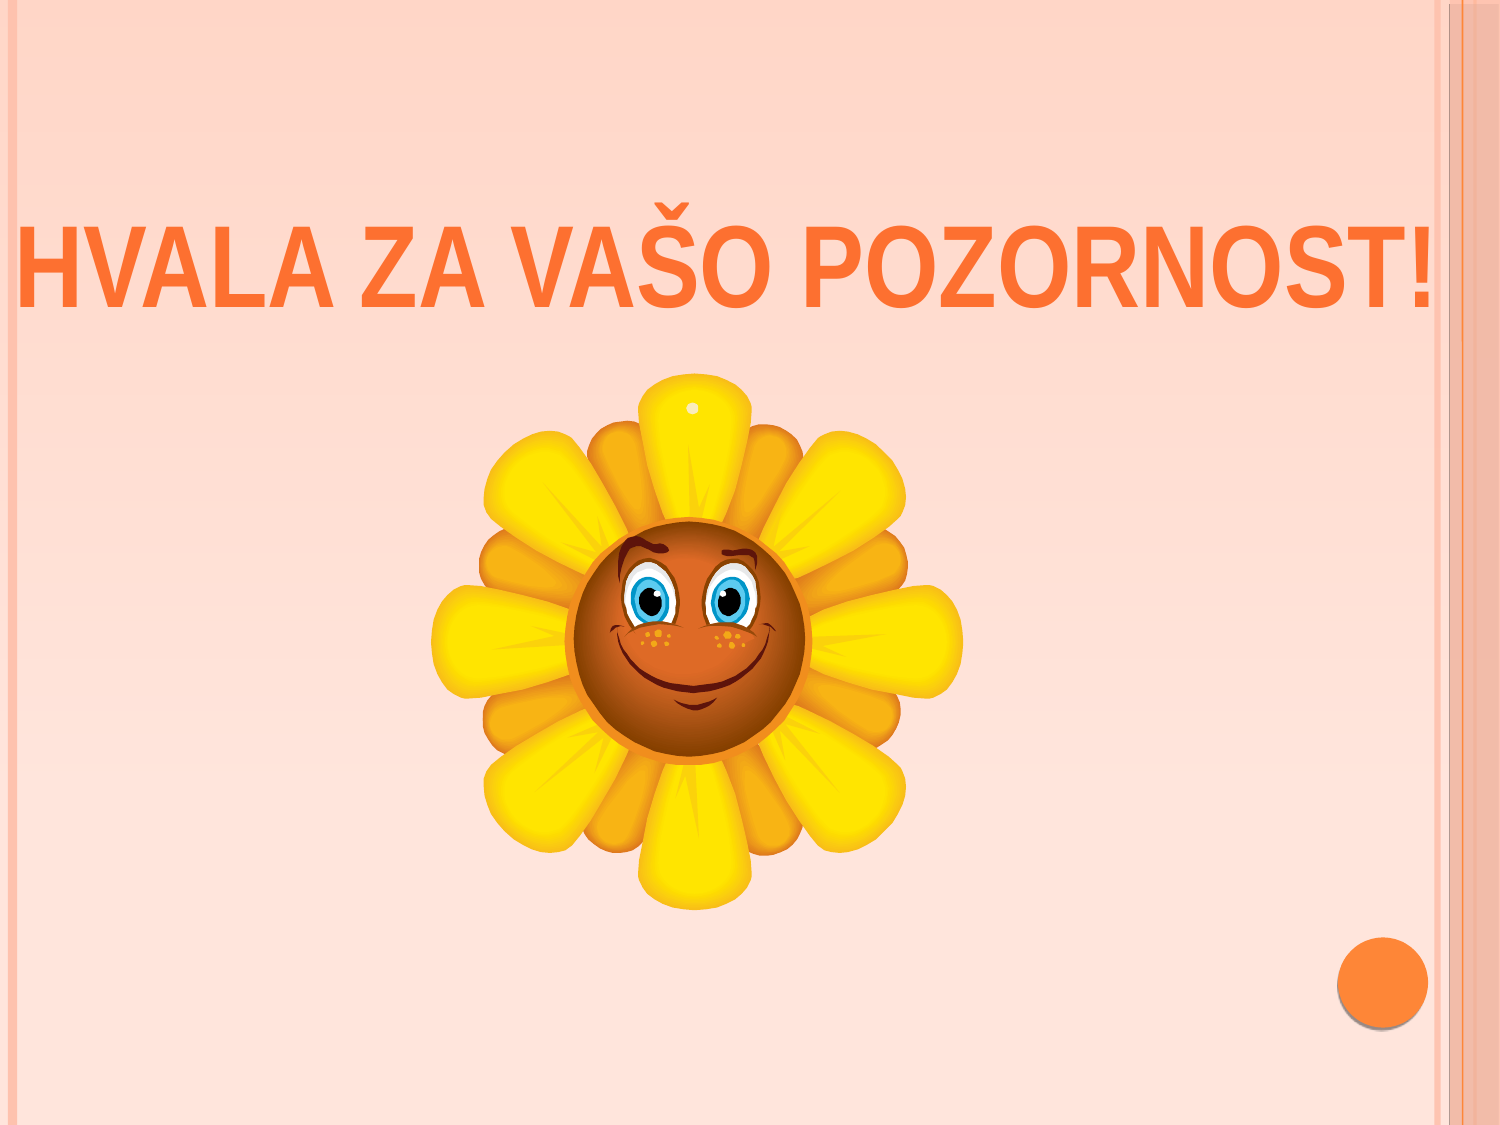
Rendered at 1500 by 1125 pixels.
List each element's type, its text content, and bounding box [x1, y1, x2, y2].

title Hvala za vašo pozornost! [0, 0, 1500, 339]
picture [430, 373, 964, 911]
